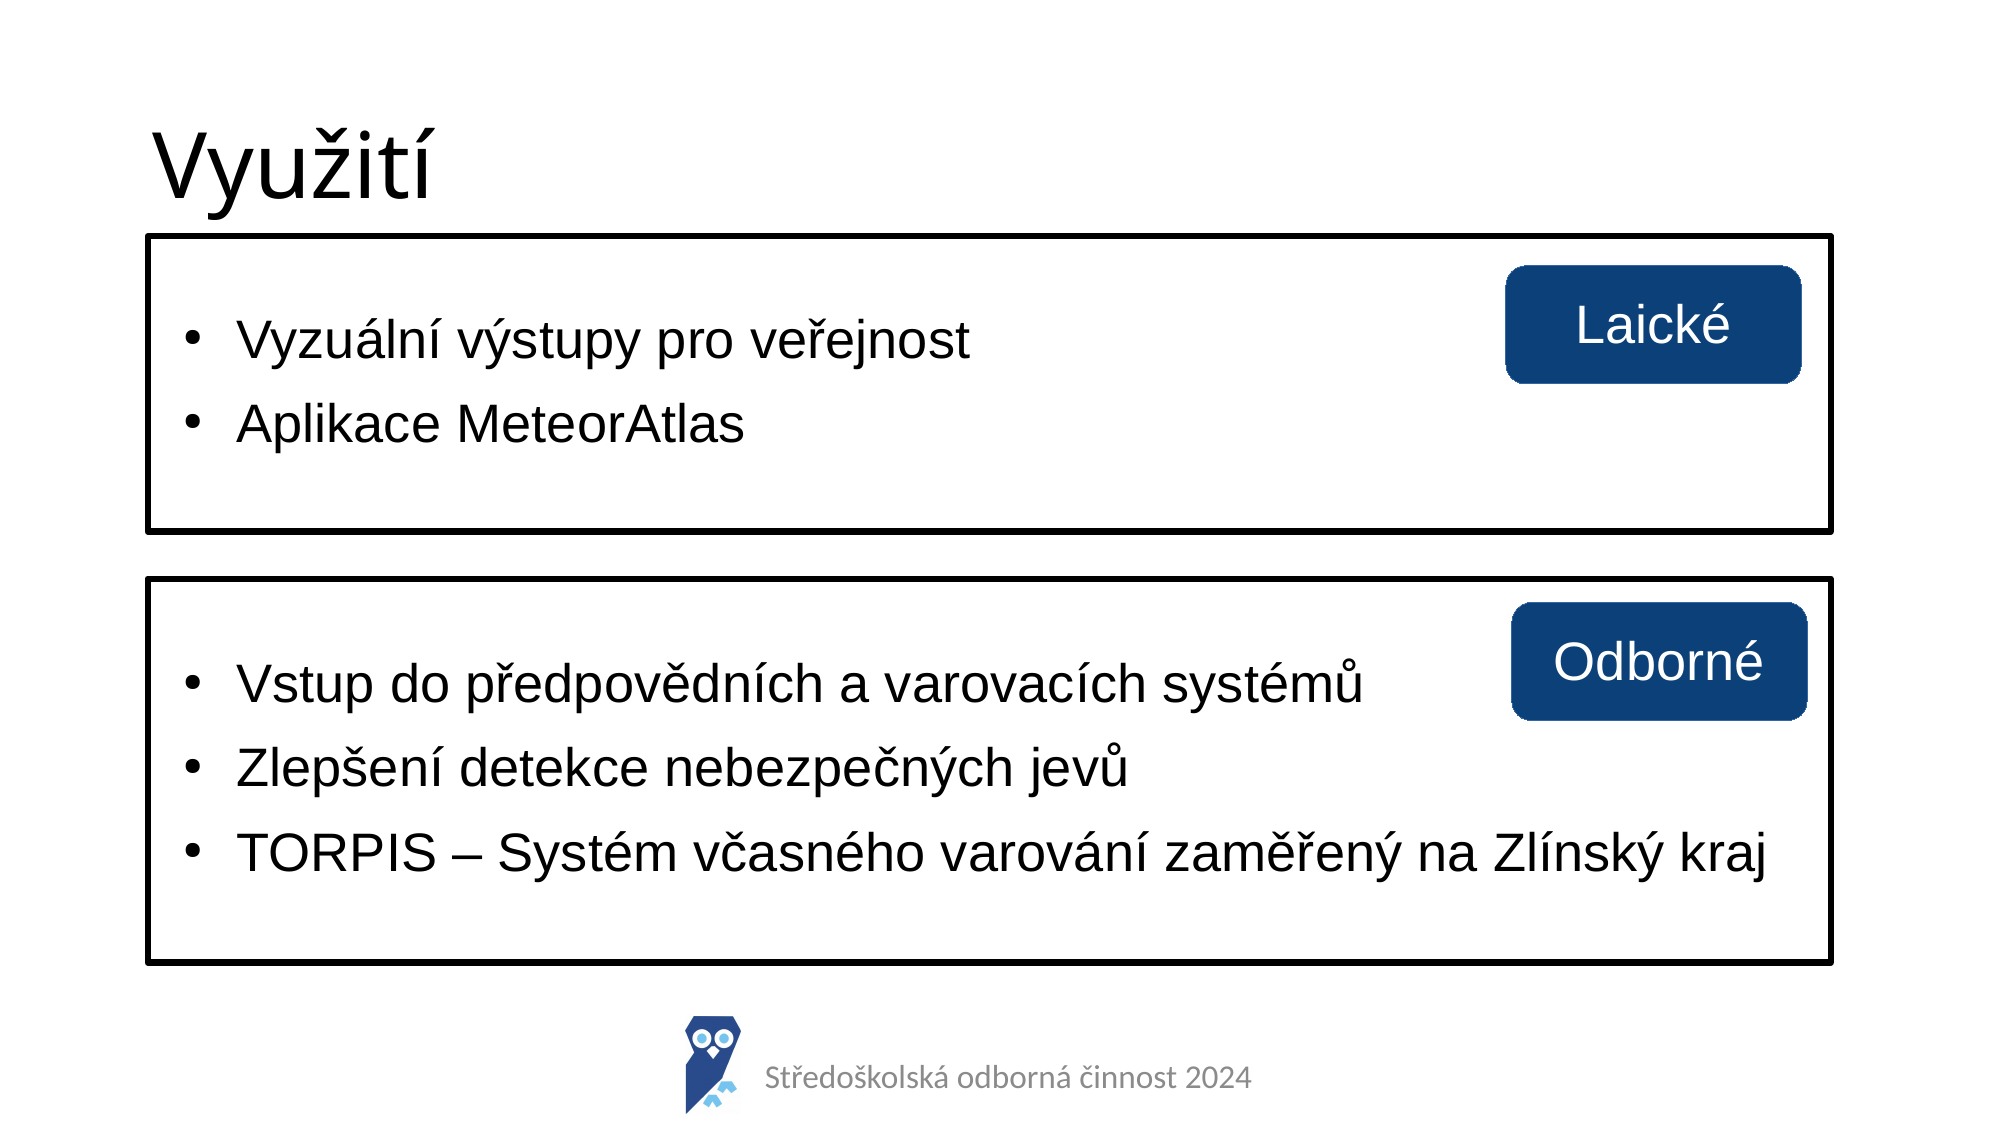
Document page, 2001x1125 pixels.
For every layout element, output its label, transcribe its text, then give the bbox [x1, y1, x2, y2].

footer Středoškolská odborná činnost 2024 [748, 1044, 1269, 1105]
text_box Vyzuální výstupy pro veřejnost Aplikace MeteorAtlas [147, 236, 1831, 532]
text_box Vstup do předpovědních a varovacích systémů Zlepšení detekce nebezpečných jevů TORPIS – Systém včasného varování zaměřený na Zlínský kraj [147, 578, 1831, 963]
picture [685, 1016, 741, 1114]
text_box Laické [1505, 265, 1802, 384]
text_box Odborné [1511, 602, 1808, 721]
title Využití [137, 59, 1863, 278]
